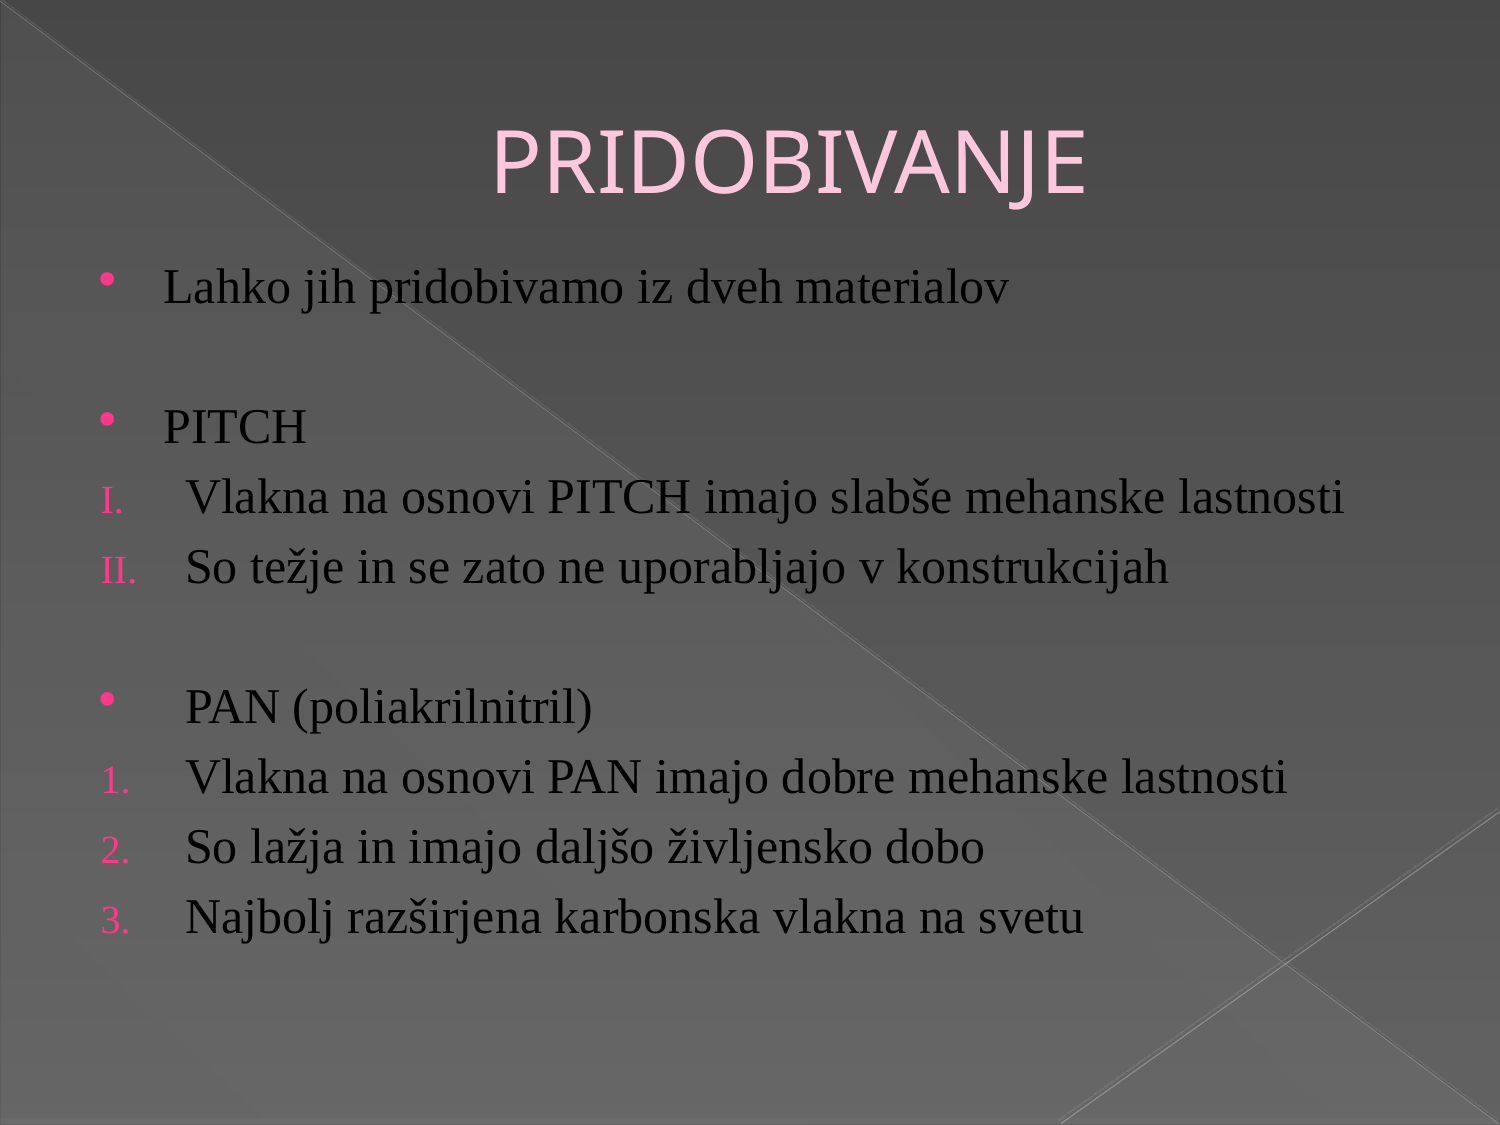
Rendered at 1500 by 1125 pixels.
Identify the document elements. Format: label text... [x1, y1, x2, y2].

title PRIDOBIVANJE [75, 43, 1425, 246]
list Lahko jih pridobivamo iz dveh materialov PITCH Vlakna na osnovi PITCH imajo slabše mehanske lastnosti So težje in se zato ne uporabljajo v konstrukcijah PAN (poliakrilnitril) Vlakna na osnovi PAN imajo dobre mehanske lastnosti So lažja in imajo daljšo življensko dobo Najbolj razširjena karbonska vlakna na svetu [75, 246, 1425, 1125]
